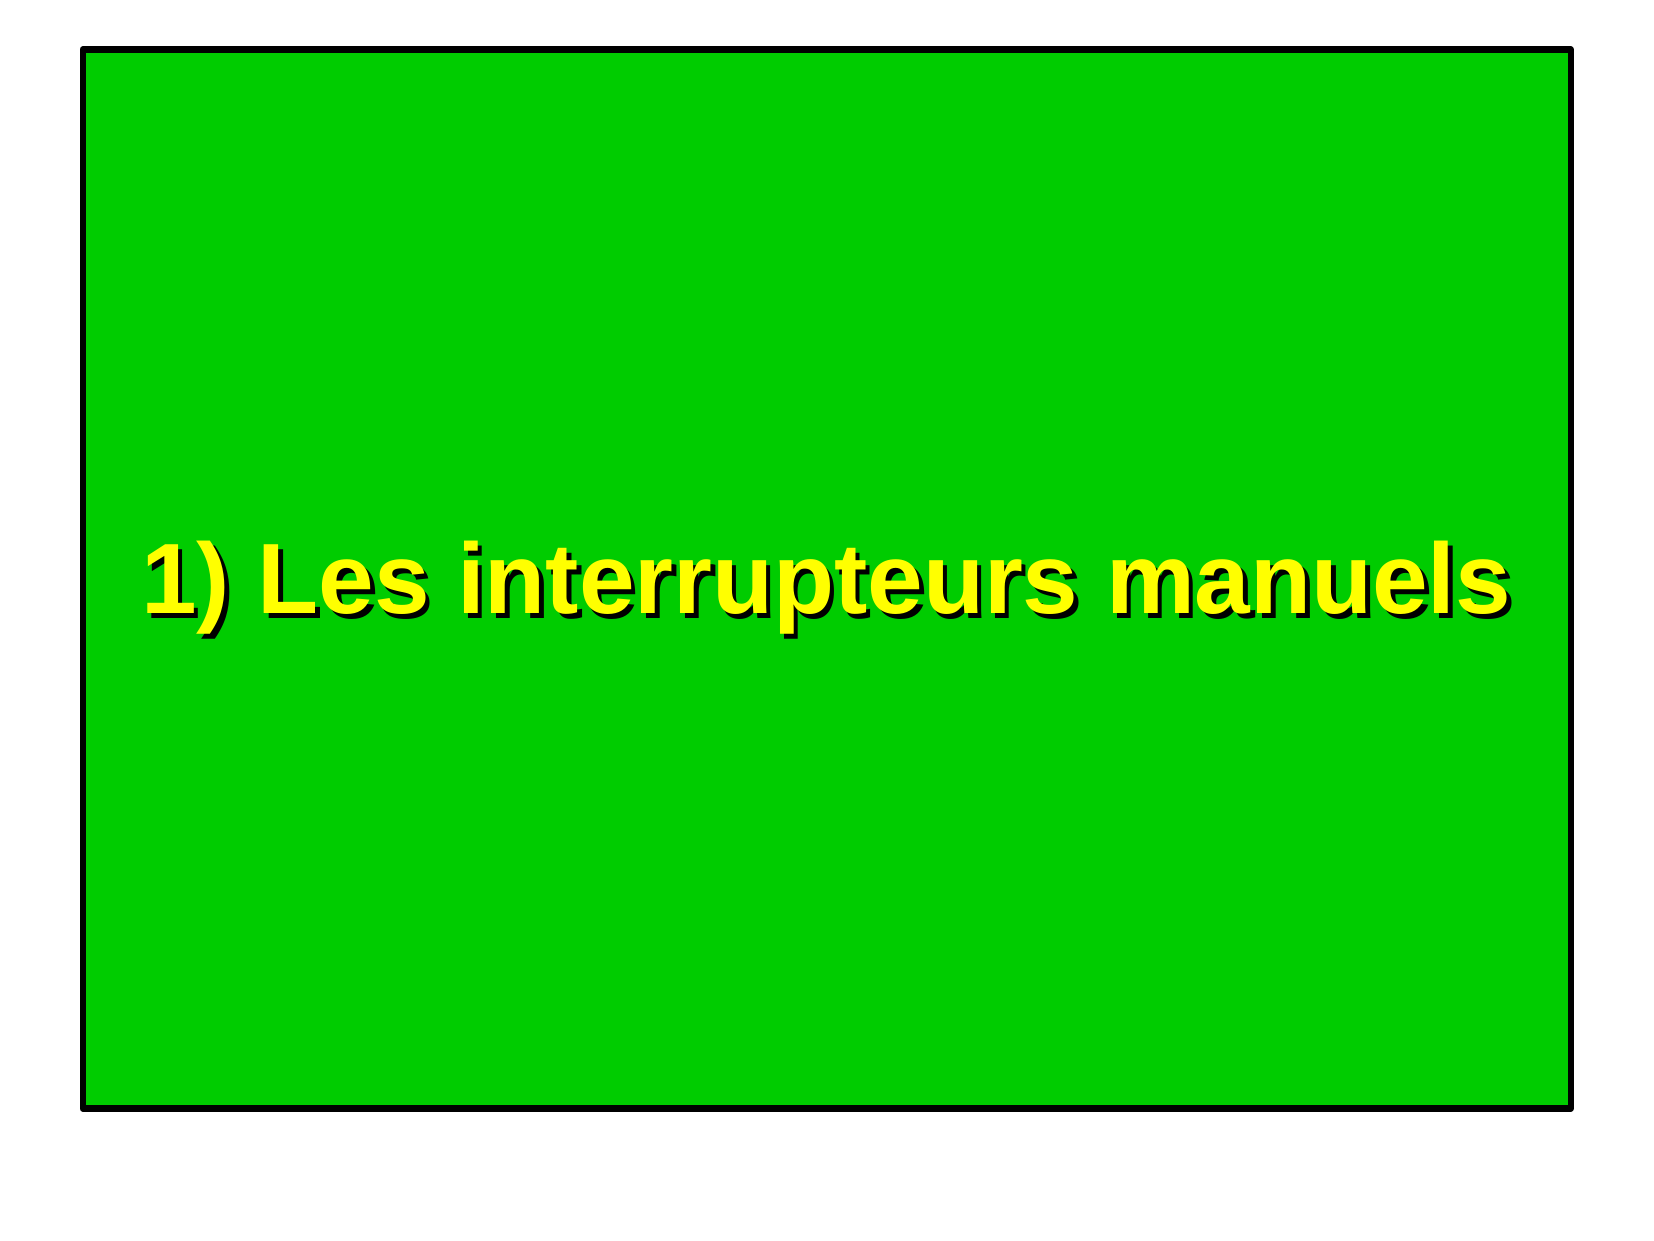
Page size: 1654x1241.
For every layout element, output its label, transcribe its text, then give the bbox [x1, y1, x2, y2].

subtitle 1) Les interrupteurs manuels [82, 49, 1571, 1109]
